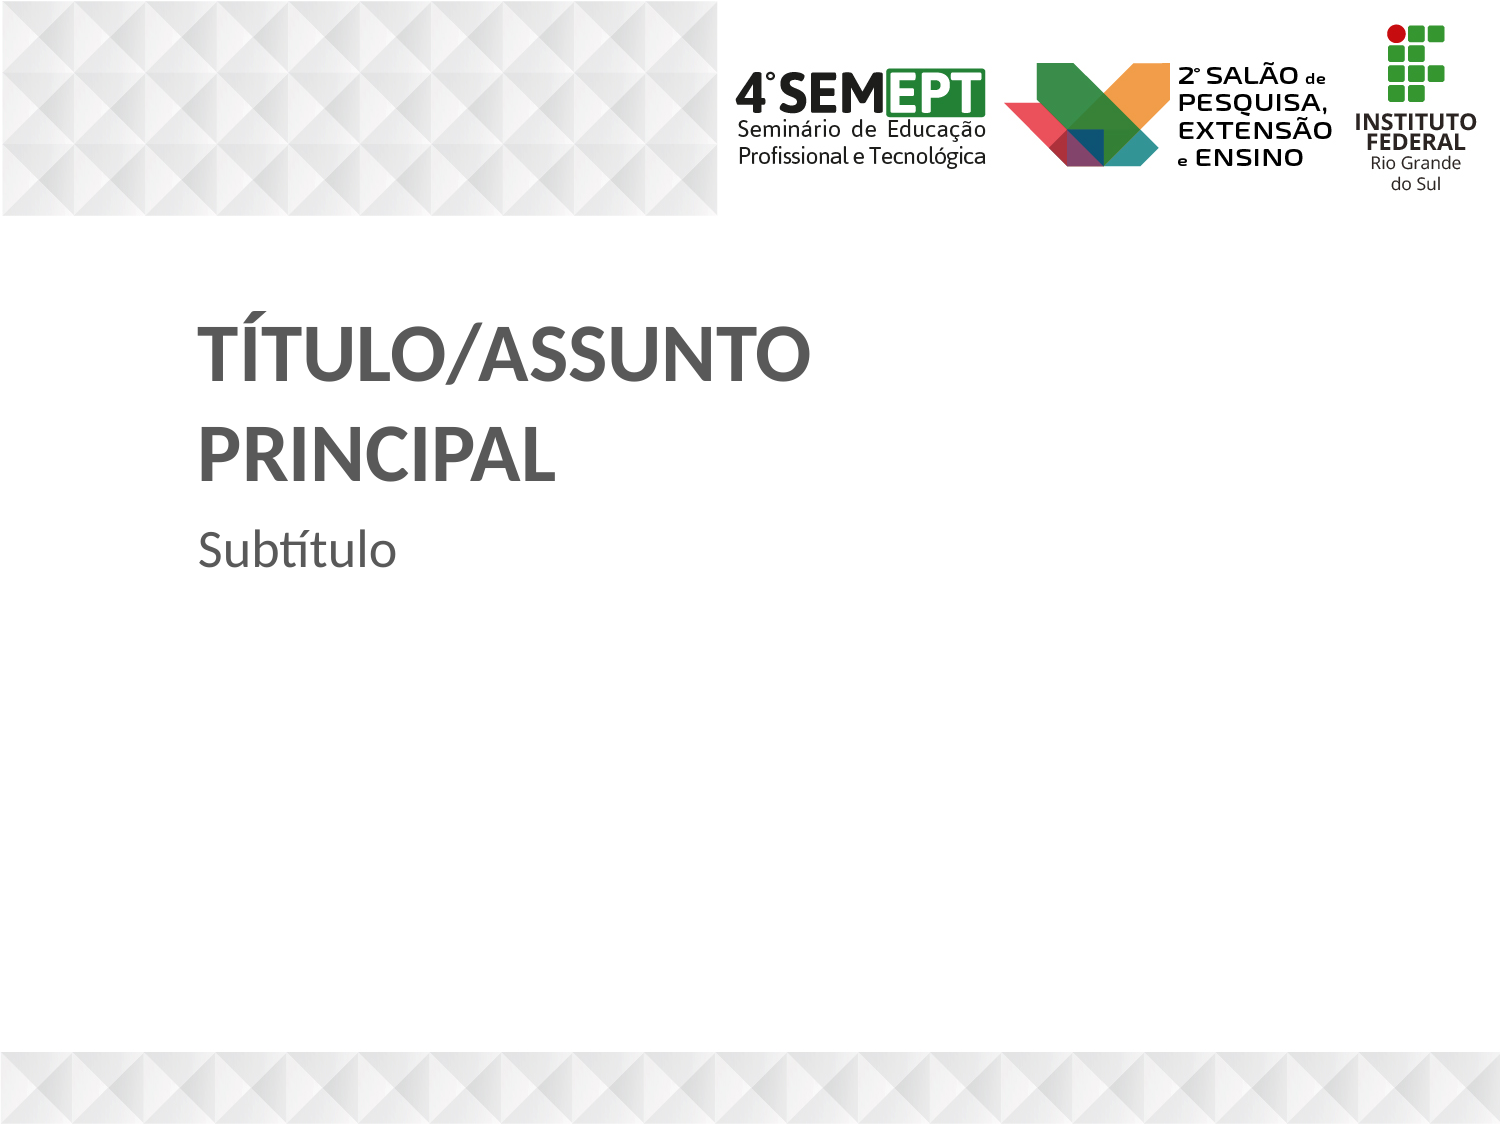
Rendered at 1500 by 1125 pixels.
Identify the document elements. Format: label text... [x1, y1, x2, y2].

text_box TÍTULO/ASSUNTO PRINCIPAL [183, 290, 1069, 508]
text_box Subtítulo [183, 505, 416, 587]
picture [0, 1, 1500, 1124]
